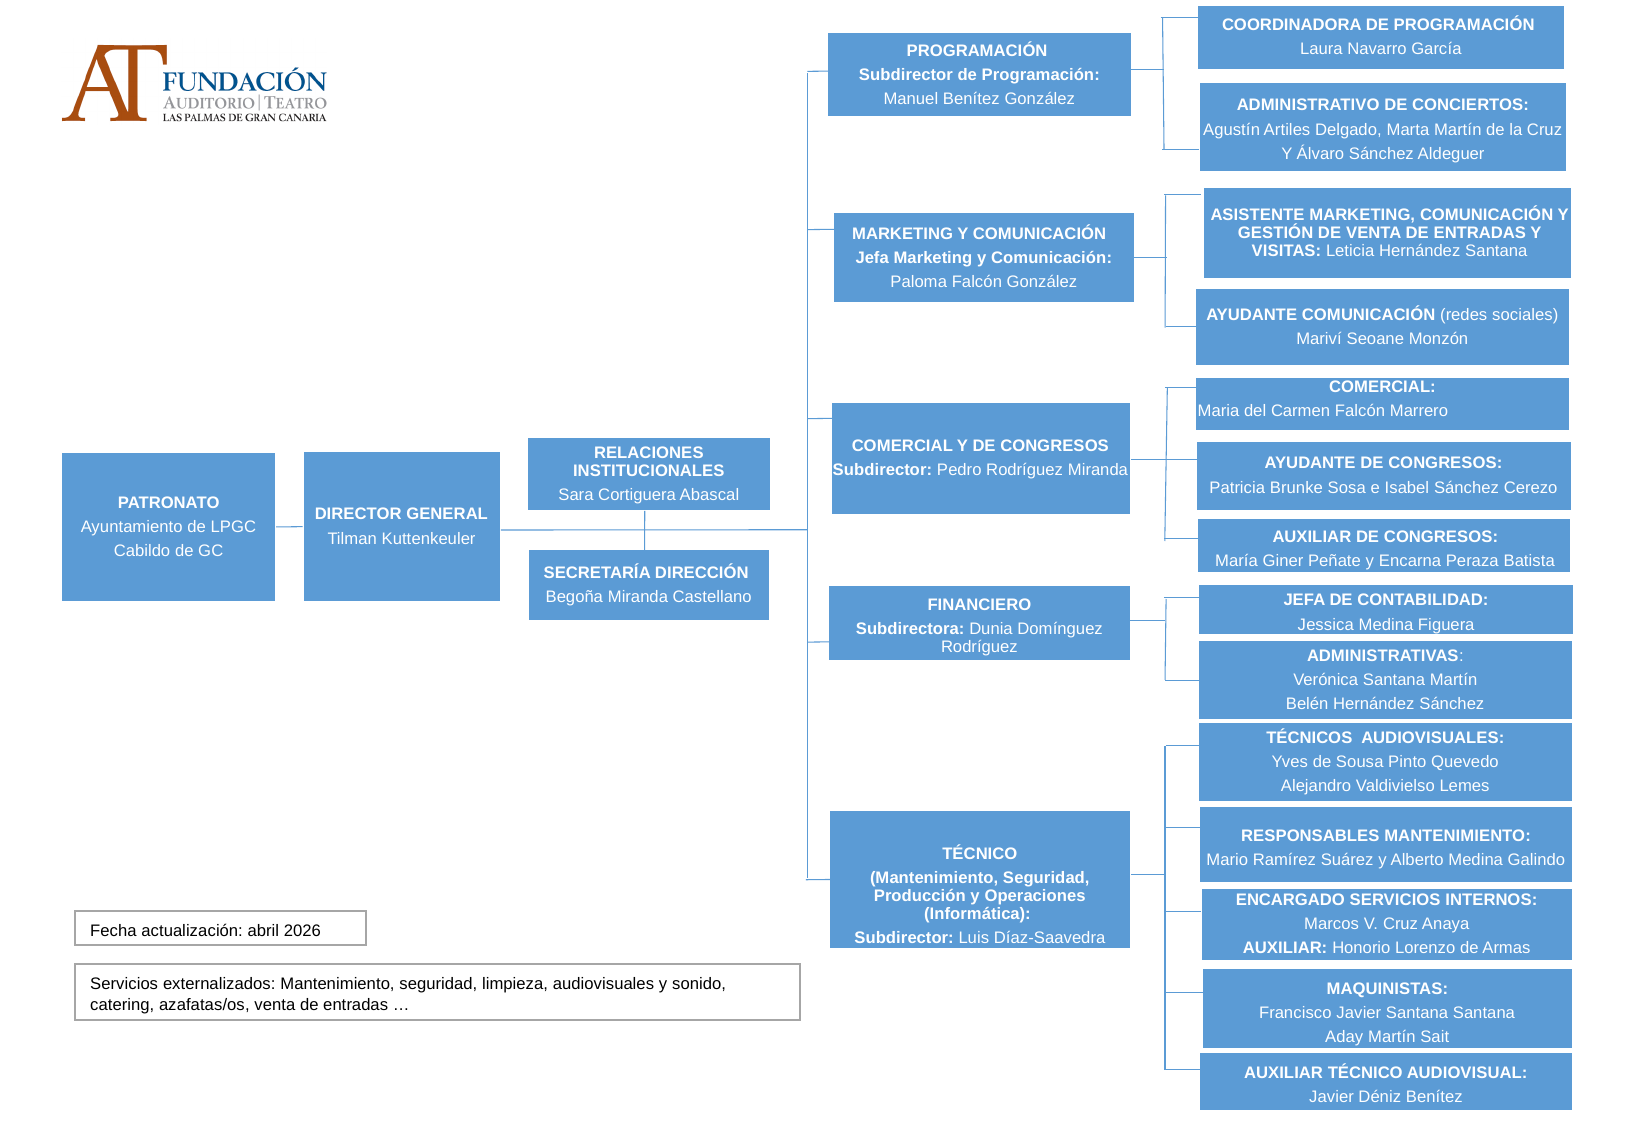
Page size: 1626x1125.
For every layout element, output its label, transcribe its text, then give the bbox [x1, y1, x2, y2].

text_box JEFA DE CONTABILIDAD: Jessica Medina Figuera [1198, 573, 1574, 652]
text_box COORDINADORA DE PROGRAMACIÓN Laura Navarro García [1197, 4, 1565, 70]
text_box Fecha actualización: abril 2026 [75, 910, 366, 946]
text_box RESPONSABLES MANTENIMIENTO: Mario Ramírez Suárez y Alberto Medina Galindo [1199, 813, 1573, 883]
text_box [1199, 806, 1573, 813]
text_box MAQUINISTAS: Francisco Javier Santana Santana Aday Martín Sait [1202, 972, 1573, 1052]
text_box ENCARGADO SERVICIOS INTERNOS: Marcos V. Cruz Anaya AUXILIAR: Honorio Lorenzo de Armas [1201, 887, 1573, 961]
picture [61, 38, 328, 125]
text_box COMERCIAL: Maria del Carmen Falcón Marrero [1195, 377, 1570, 431]
text_box RELACIONES INSTITUCIONALES Sara Cortiguera Abascal [527, 437, 771, 511]
text_box [829, 810, 1131, 818]
text_box [1197, 518, 1571, 538]
text_box TÉCNICO (Mantenimiento, Seguridad, Producción y Operaciones (Informática): Subdirector: Luis Díaz-Saavedra Suárez [829, 818, 1131, 957]
text_box ADMINISTRATIVAS: Verónica Santana Martín Belén Hernández Sánchez [1198, 640, 1573, 720]
text_box AUXILIAR DE CONGRESOS: María Giner Peñate y Encarna Peraza Batista [1198, 522, 1573, 573]
text_box AYUDANTE DE CONGRESOS: Patricia Brunke Sosa e Isabel Sánchez Cerezo [1196, 440, 1572, 511]
text_box PATRONATO Ayuntamiento de LPGC Cabildo de GC [61, 452, 276, 602]
text_box ADMINISTRATIVO DE CONCIERTOS: Agustín Artiles Delgado, Marta Martín de la Cruz Y Álvaro Sánchez Aldeguer [1199, 69, 1567, 160]
text_box [1199, 160, 1567, 172]
text_box SECRETARÍA DIRECCIÓN Begoña Miranda Castellano [528, 549, 770, 621]
text_box ASISTENTE MARKETING, COMUNICACIÓN Y GESTIÓN DE VENTA DE ENTRADAS Y VISITAS: Leticia Hernández Santana [1205, 198, 1574, 268]
text_box AYUDANTE COMUNICACIÓN (redes sociales) Mariví Seoane Monzón [1195, 288, 1570, 366]
text_box PROGRAMACIÓN Subdirector de Programación: Manuel Benítez González [827, 32, 1132, 117]
text_box DIRECTOR GENERAL Tilman Kuttenkeuler [303, 451, 501, 602]
text_box MARKETING Y COMUNICACIÓN Jefa Marketing y Comunicación: Paloma Falcón González [833, 213, 1135, 304]
text_box [1202, 968, 1573, 972]
text_box AUXILIAR TÉCNICO AUDIOVISUAL: Javier Déniz Benítez [1199, 1052, 1573, 1119]
text_box TÉCNICOS AUDIOVISUALES: Yves de Sousa Pinto Quevedo Alejandro Valdivielso Lemes [1198, 722, 1573, 803]
text_box FINANCIERO Subdirectora: Dunia Domínguez Rodríguez [828, 588, 1131, 664]
text_box Servicios externalizados: Mantenimiento, seguridad, limpieza, audiovisuales y sonido, catering, azafatas/os, venta de entradas … [75, 963, 801, 1021]
text_box COMERCIAL Y DE CONGRESOS Subdirector: Pedro Rodríguez Miranda [831, 402, 1131, 515]
text_box [1203, 187, 1572, 279]
